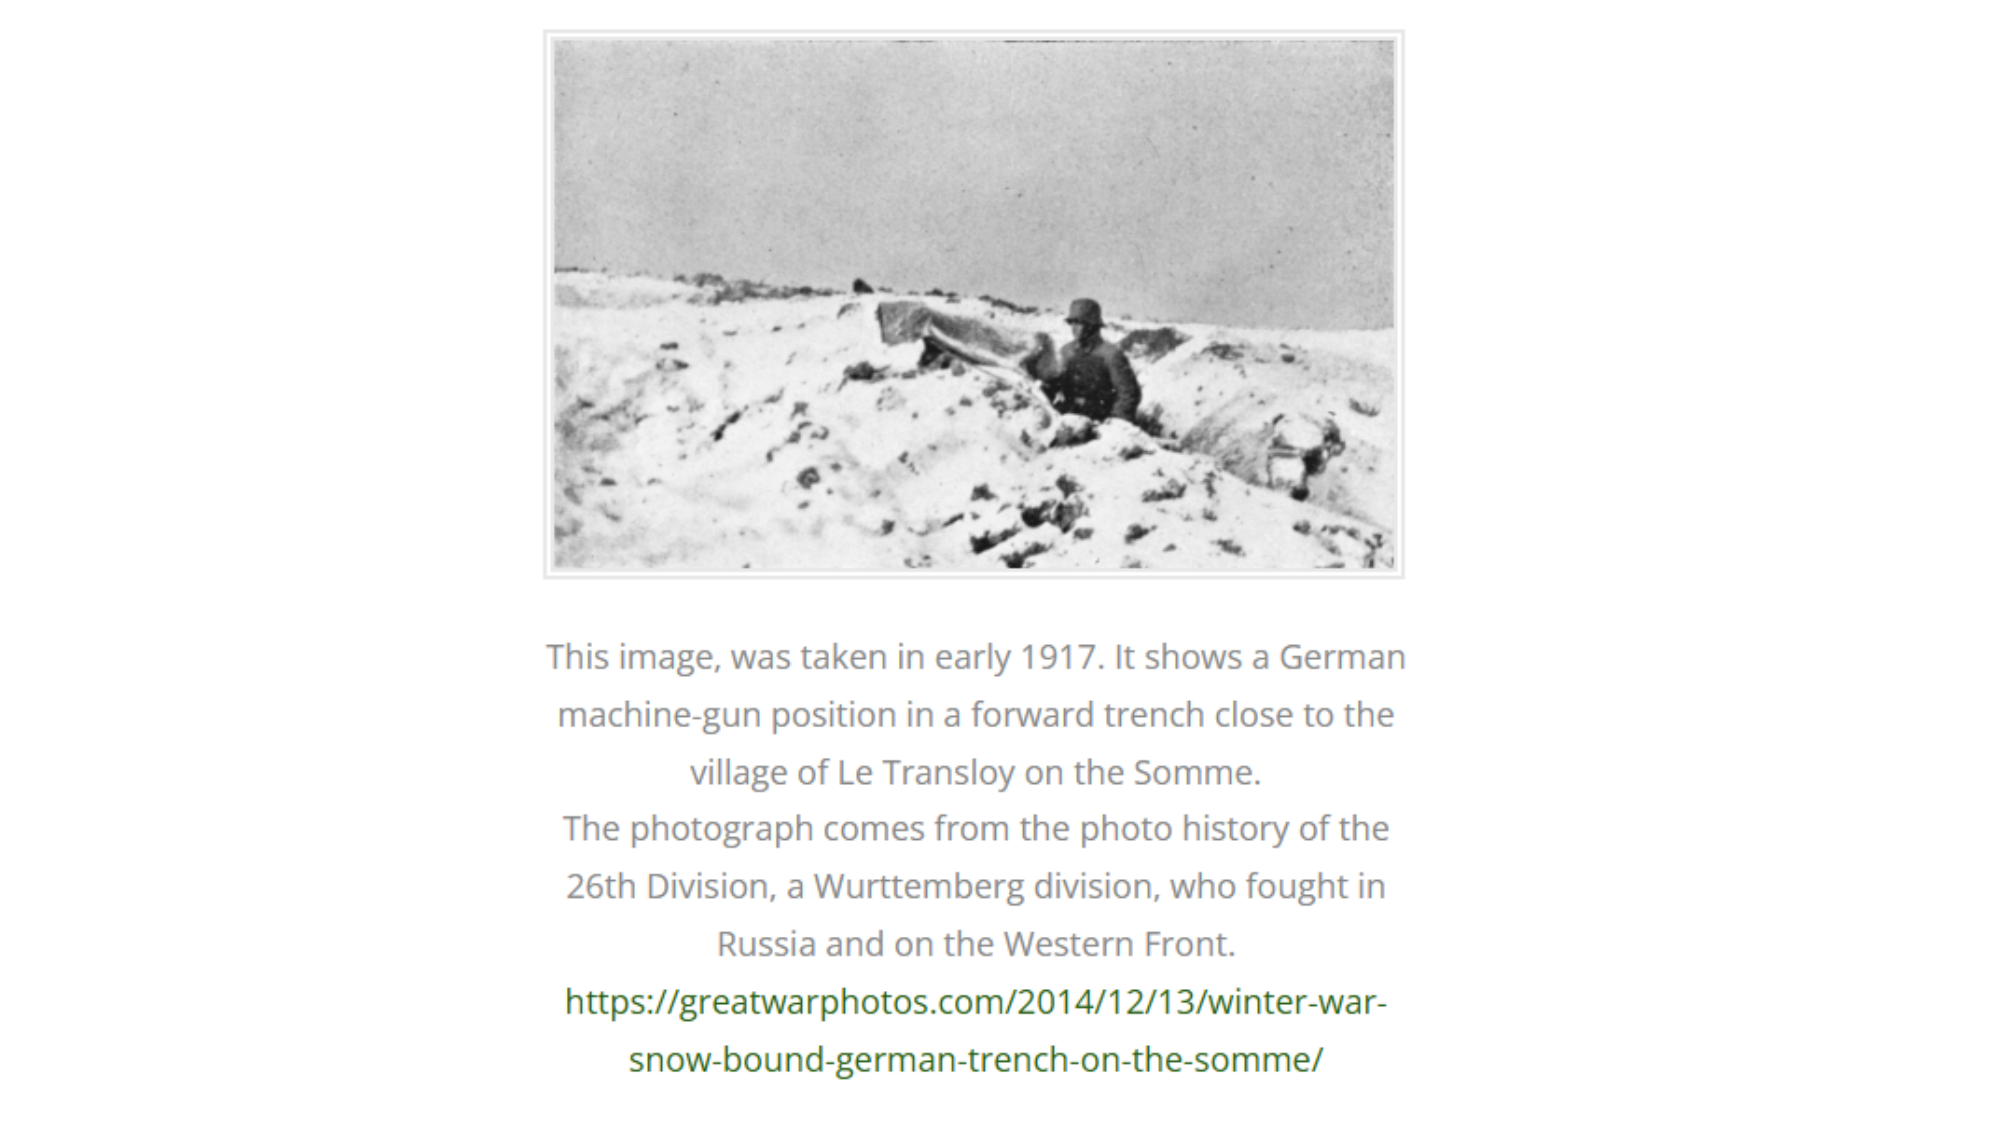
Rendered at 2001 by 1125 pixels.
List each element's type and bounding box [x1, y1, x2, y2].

picture [482, 0, 1508, 1125]
